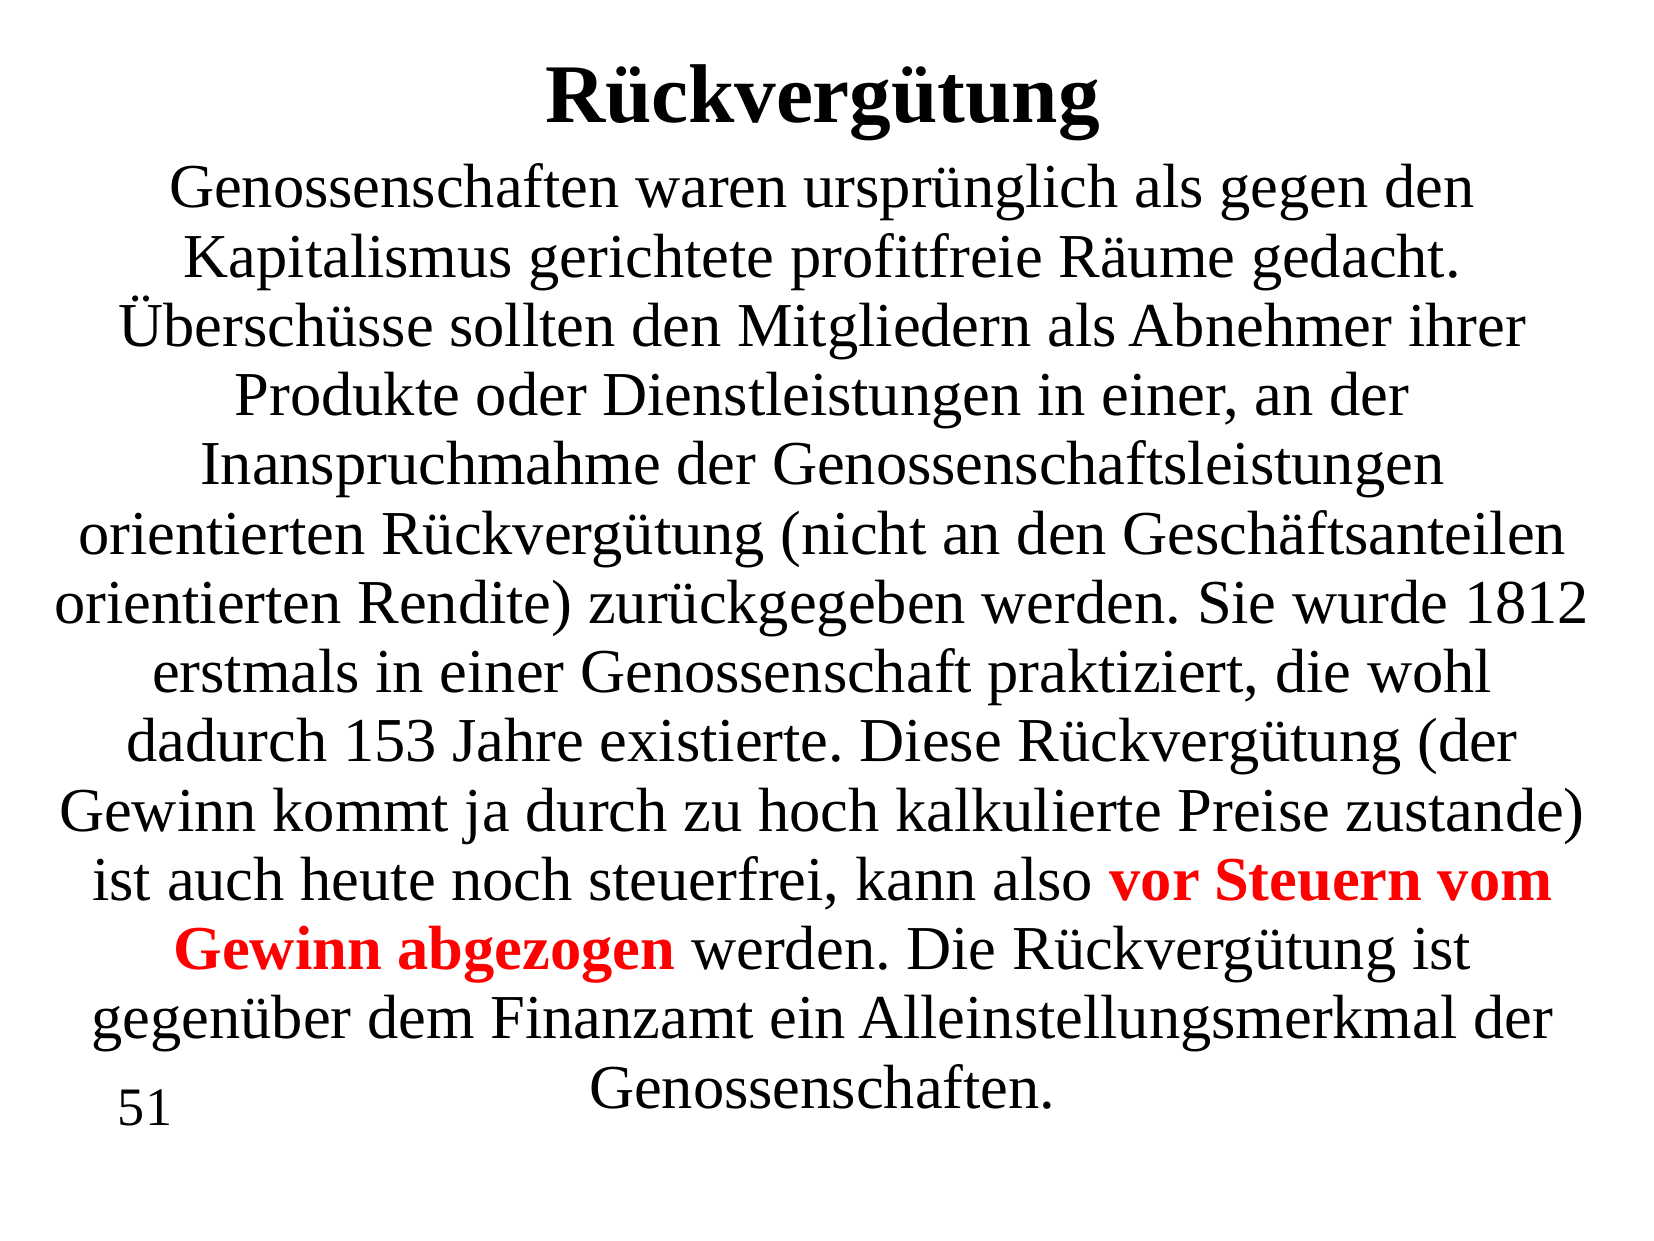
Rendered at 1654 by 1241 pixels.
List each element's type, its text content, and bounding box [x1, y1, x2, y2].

text_box Rückvergütung Genossenschaften waren ursprünglich als gegen den Kapitalismus gerichtete profitfreie Räume gedacht. Überschüsse sollten den Mitgliedern als Abnehmer ihrer Produkte oder Dienstleistungen in einer, an der Inanspruchmahme der Genossenschaftsleistungen orientierten Rückvergütung (nicht an den Geschäftsanteilen orientierten Rendite) zurückgegeben werden. Sie wurde 1812 erstmals in einer Genossenschaft praktiziert, die wohl dadurch 153 Jahre existierte. Diese Rückvergütung (der Gewinn kommt ja durch zu hoch kalkulierte Preise zustande) ist auch heute noch steuerfrei, kann also vor Steuern vom Gewinn abgezogen werden. Die Rückvergütung ist gegenüber dem Finanzamt ein Alleinstellungsmerkmal der Genossenschaften. [39, 40, 1613, 1133]
text_box <Foliennummer> [0, 1069, 351, 1145]
